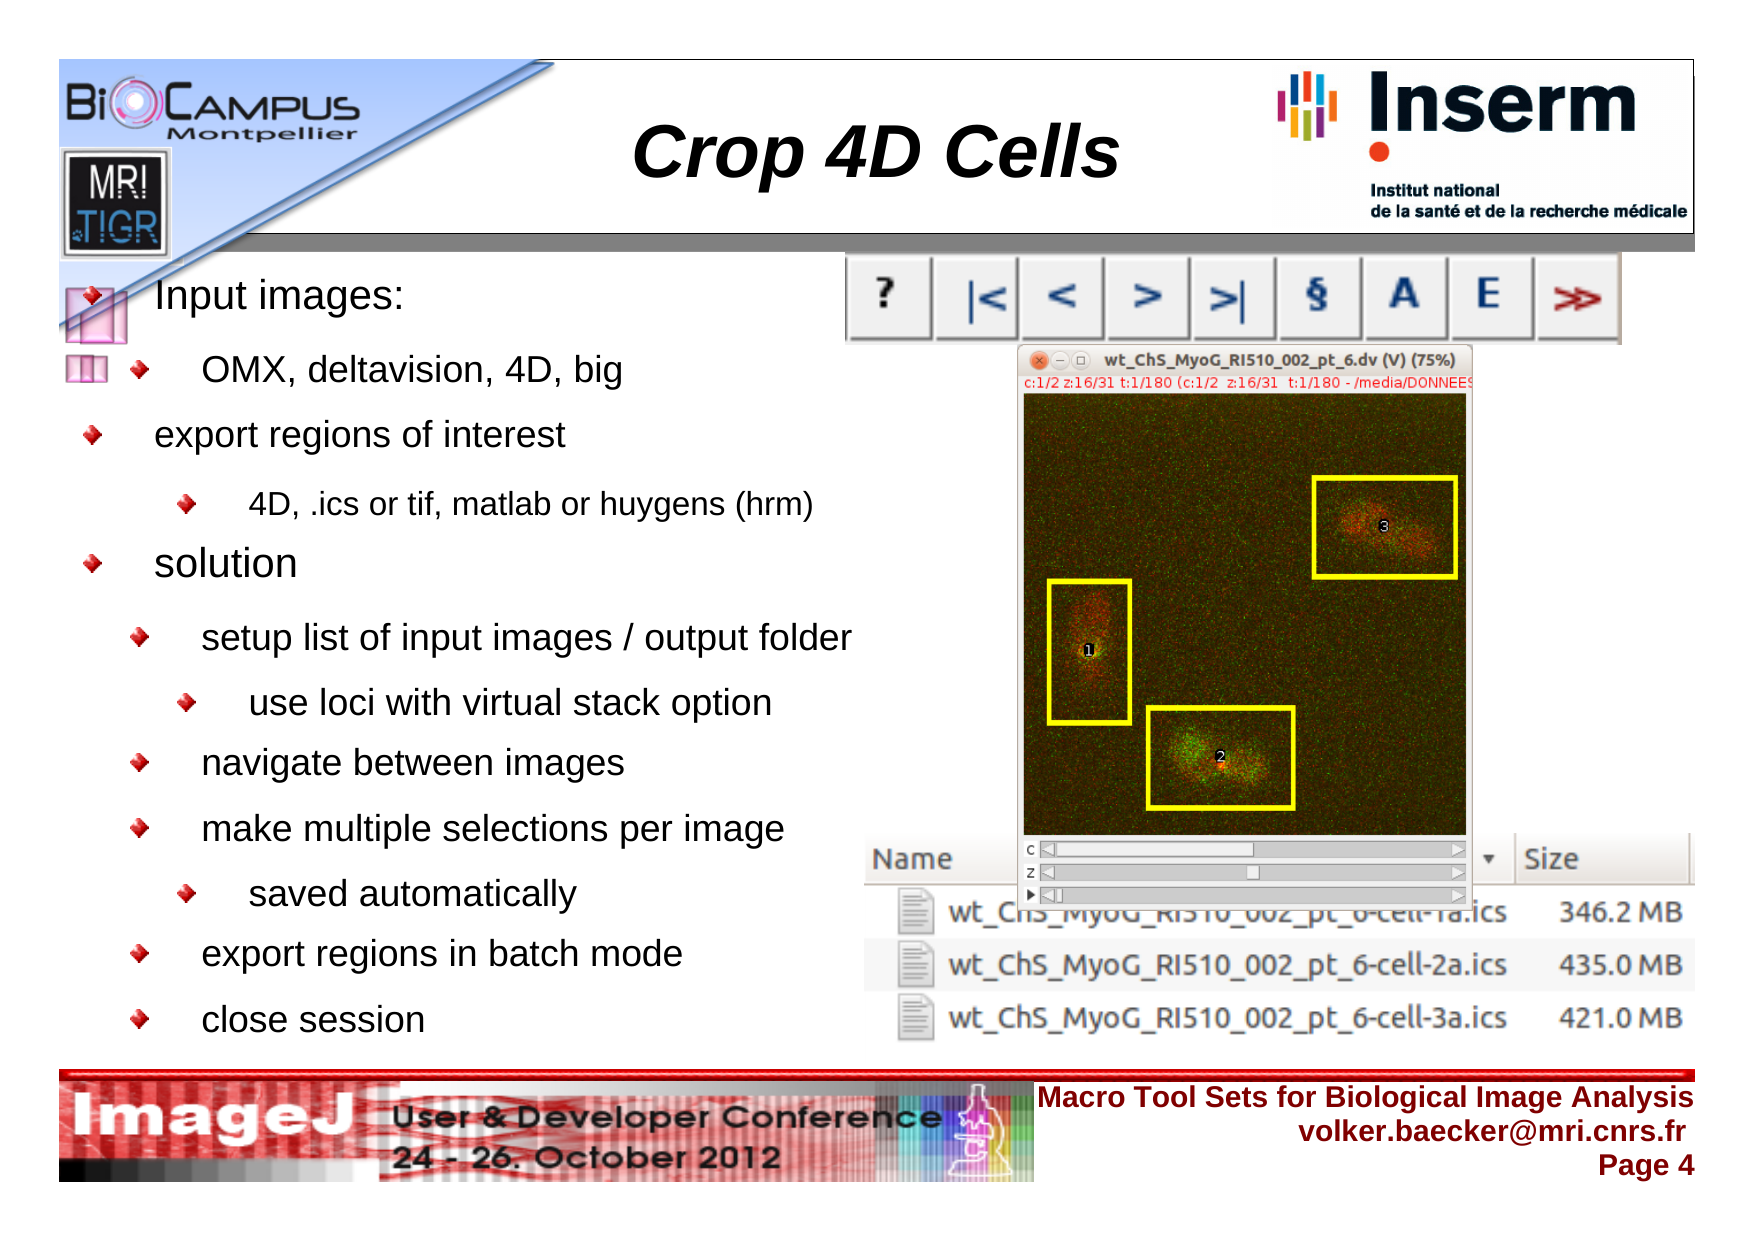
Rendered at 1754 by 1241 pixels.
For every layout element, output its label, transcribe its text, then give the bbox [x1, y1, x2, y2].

title Crop 4D Cells [59, 59, 1695, 244]
picture [59, 1069, 1695, 1182]
picture [59, 244, 562, 384]
list Input images: OMX, deltavision, 4D, big export regions of interest 4D, .ics or tif, matlab or huygens (hrm) solution setup list of input images / output folder use loci with virtual stack option navigate between images make multiple selections per image saved automatically export regions in batch mode close session [71, 272, 864, 1106]
picture [845, 252, 1695, 1063]
